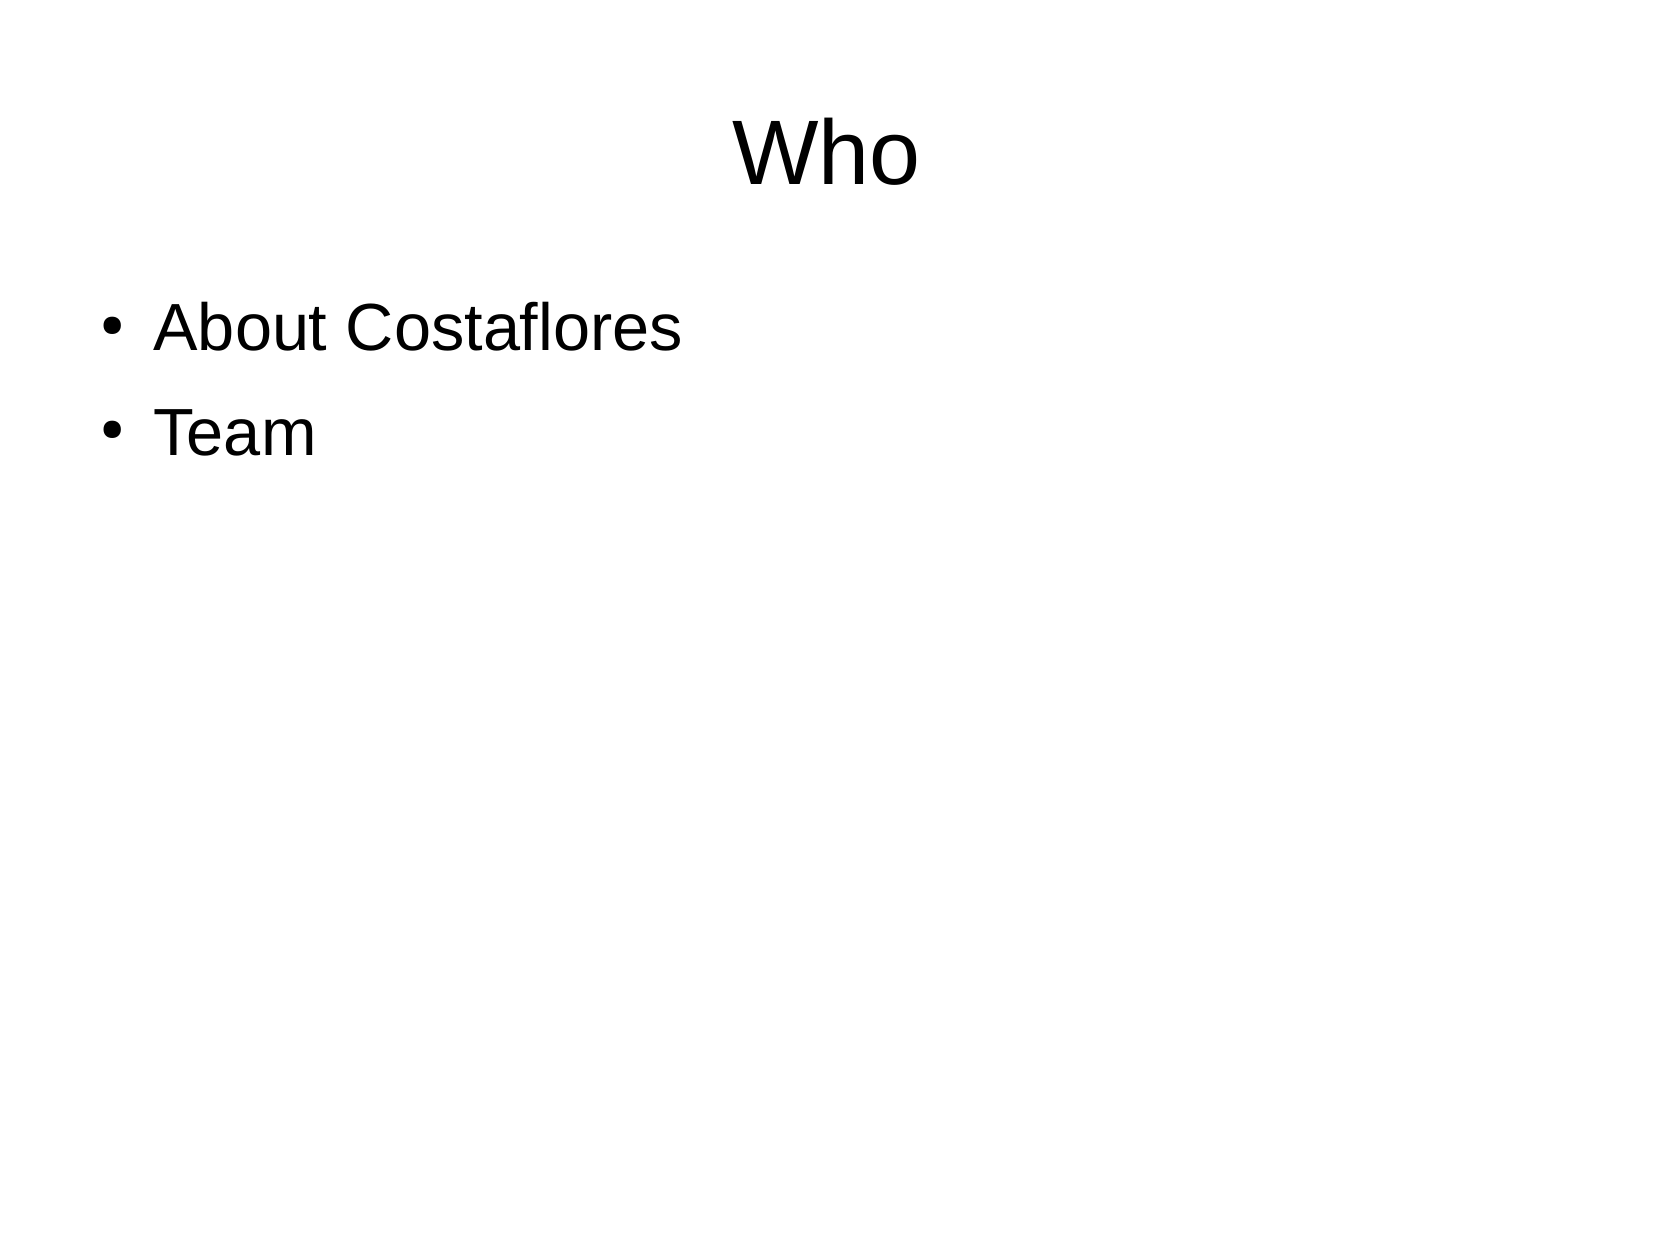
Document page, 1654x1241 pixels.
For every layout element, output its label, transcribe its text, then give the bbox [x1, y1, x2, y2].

list About Costaflores Team [82, 290, 1571, 1010]
title Who [82, 49, 1571, 257]
